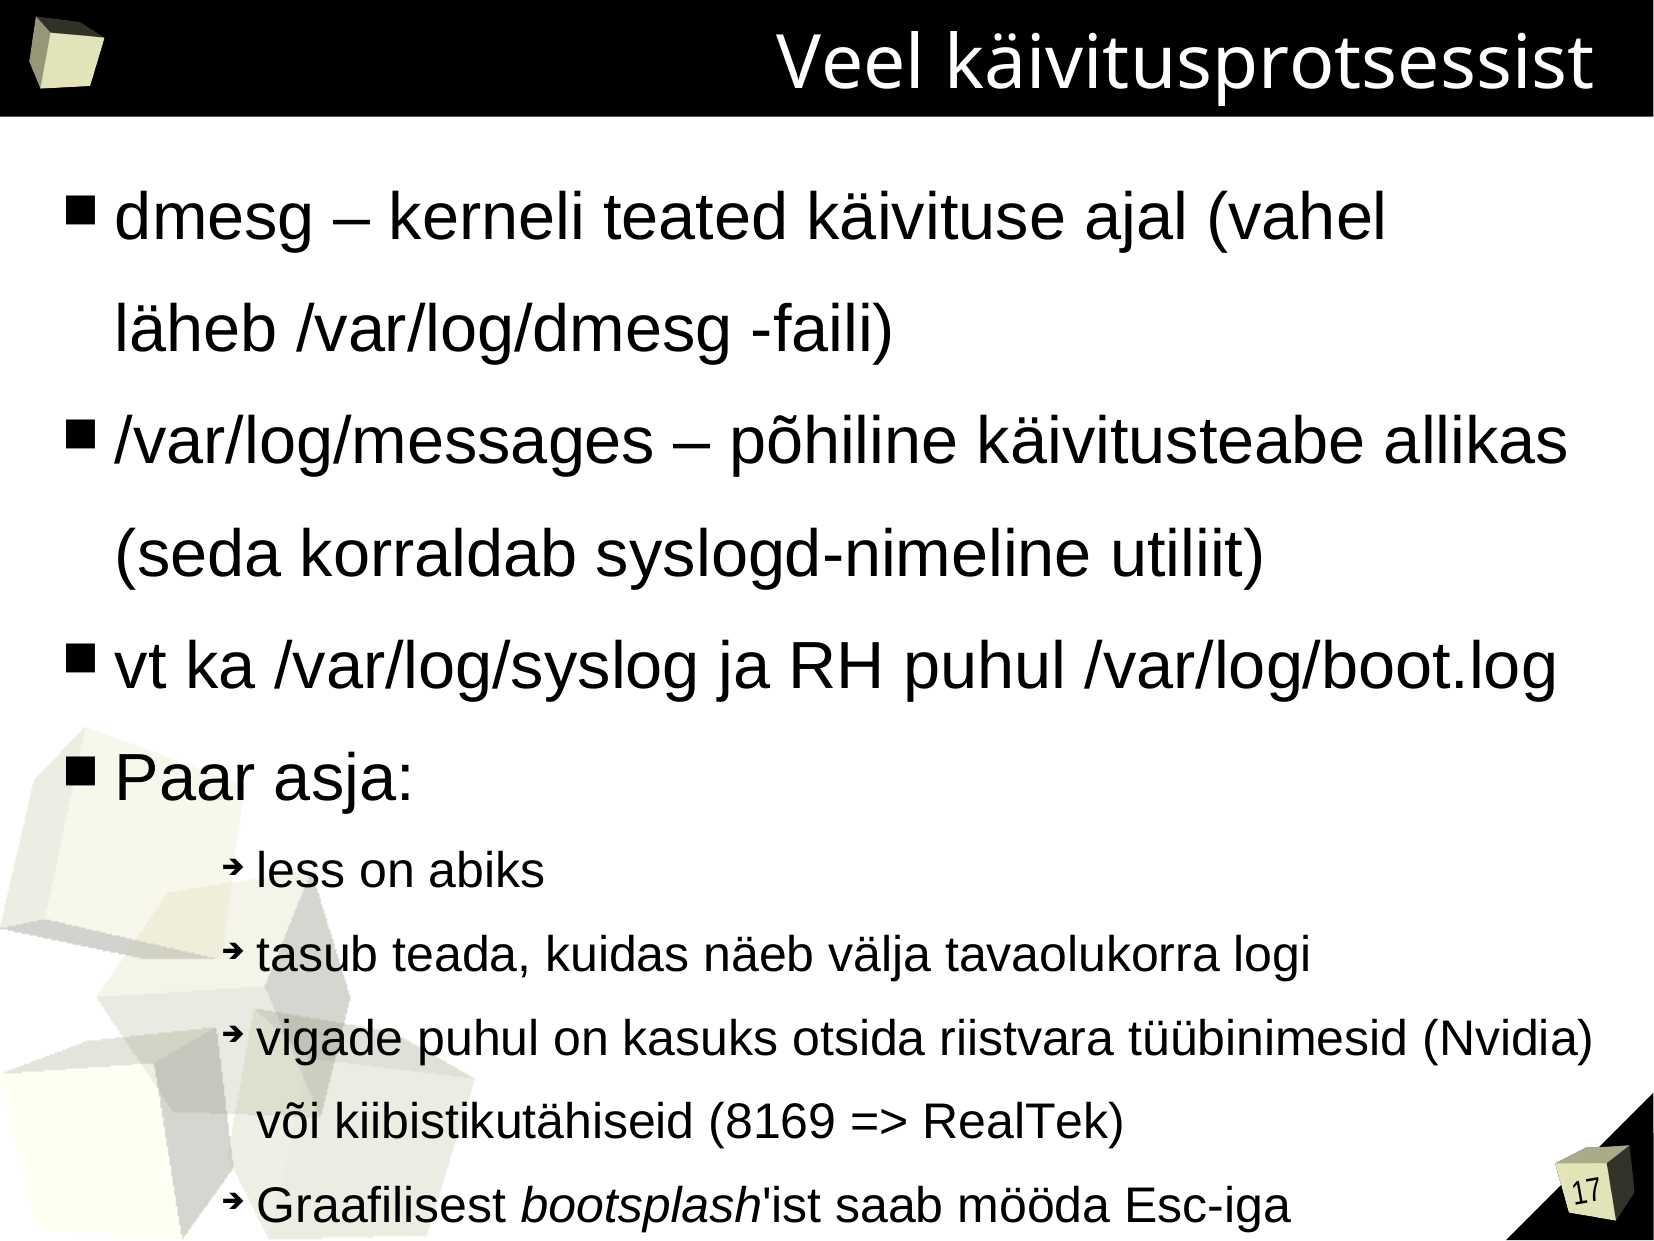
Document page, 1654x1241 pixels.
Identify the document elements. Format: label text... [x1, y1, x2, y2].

picture [347, 1209, 359, 1219]
picture [319, 1209, 331, 1219]
picture [0, 726, 477, 1241]
list dmesg – kerneli teated käivituse ajal (vahel läheb /var/log/dmesg -faili) /var/log/messages – põhiline käivitusteabe allikas (seda korraldab syslogd-nimeline utiliit) vt ka /var/log/syslog ja RH puhul /var/log/boot.log Paar asja: less on abiks tasub teada, kuidas näeb välja tavaolukorra logi vigade puhul on kasuks otsida riistvara tüübinimesid (Nvidia) või kiibistikutähiseid (8169 => RealTek) Graafilisest bootsplash'ist saab mööda Esc-iga [44, 141, 1611, 1196]
picture [446, 1198, 460, 1206]
title Veel käivitusprotsessist [118, 0, 1595, 119]
